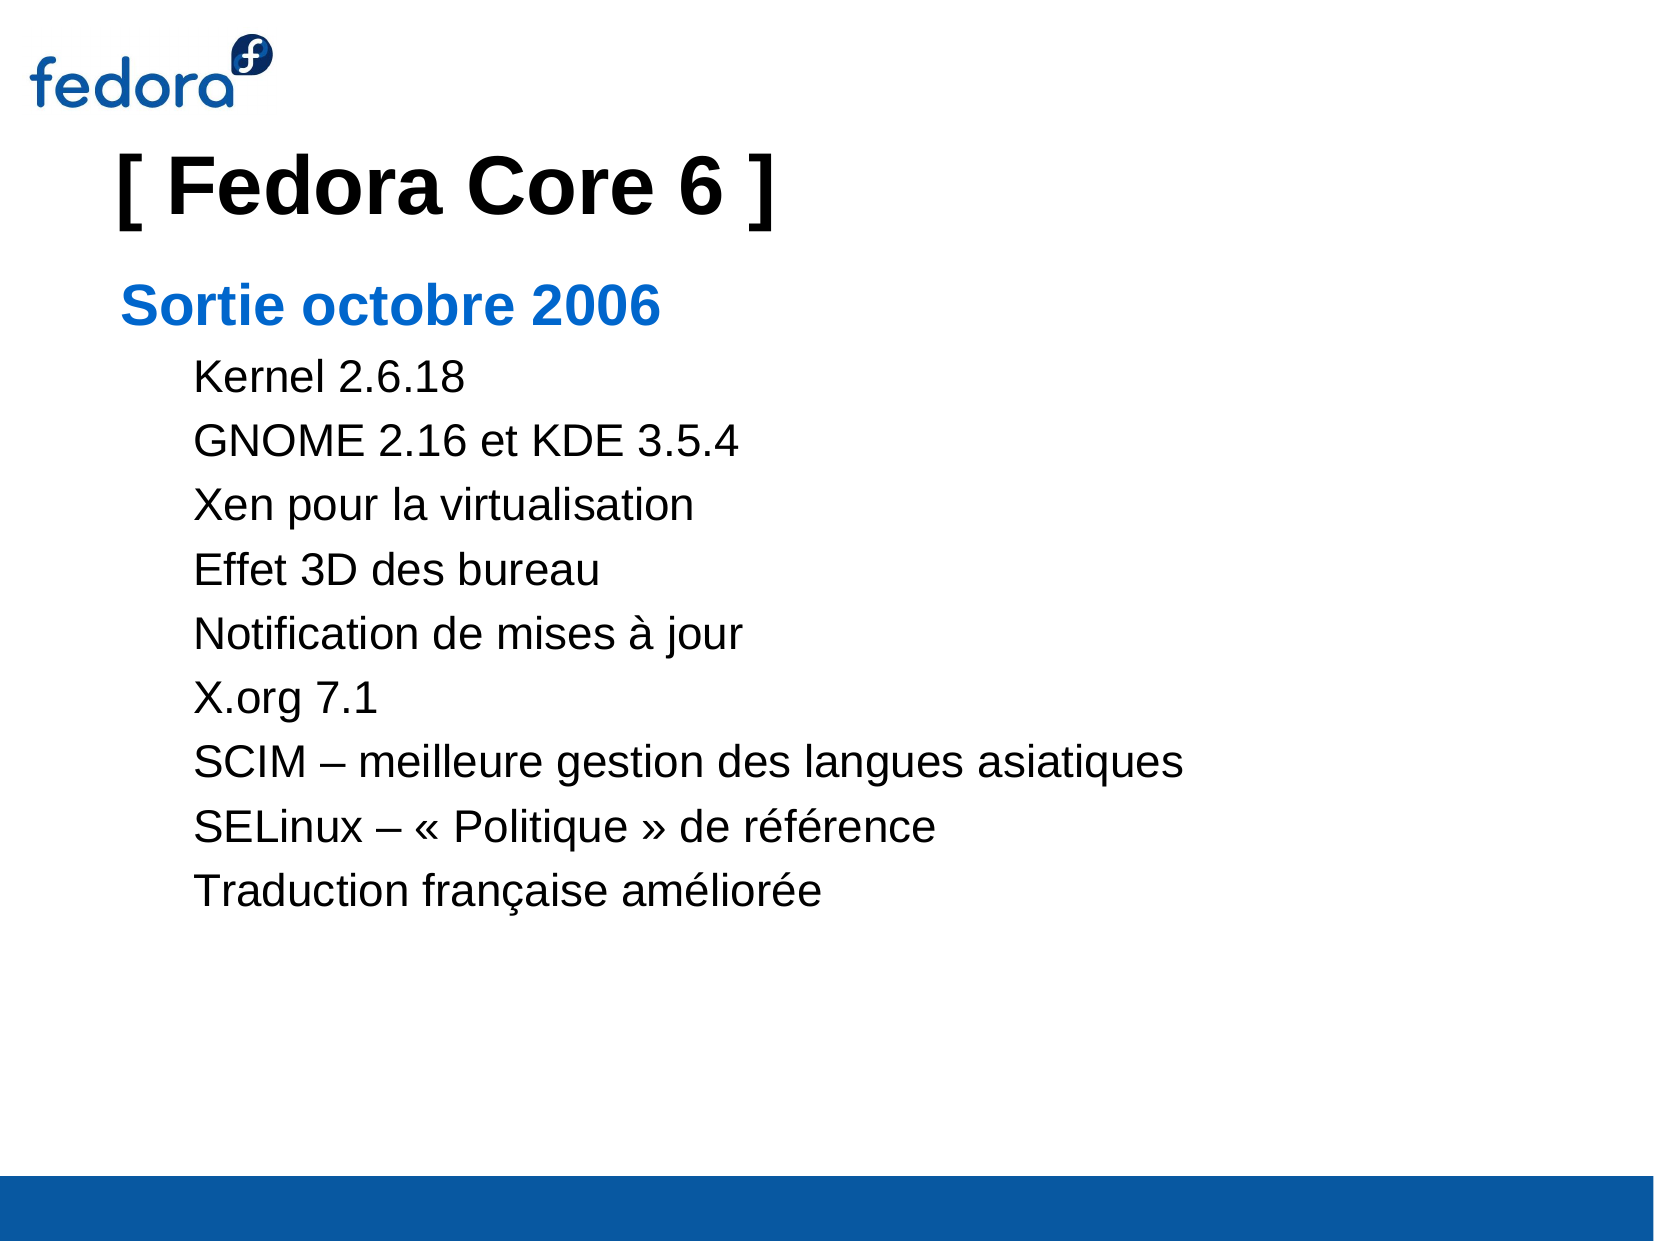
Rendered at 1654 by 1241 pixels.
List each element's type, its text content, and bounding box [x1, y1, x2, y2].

list Sortie octobre 2006 Kernel 2.6.18 GNOME 2.16 et KDE 3.5.4 Xen pour la virtualisation Effet 3D des bureau Notification de mises à jour X.org 7.1 SCIM – meilleure gestion des langues asiatiques SELinux – « Politique » de référence Traduction française améliorée [118, 272, 1523, 1141]
title [ Fedora Core 6 ] [115, 122, 1521, 249]
picture [0, 1176, 1654, 1241]
picture [22, 27, 277, 115]
